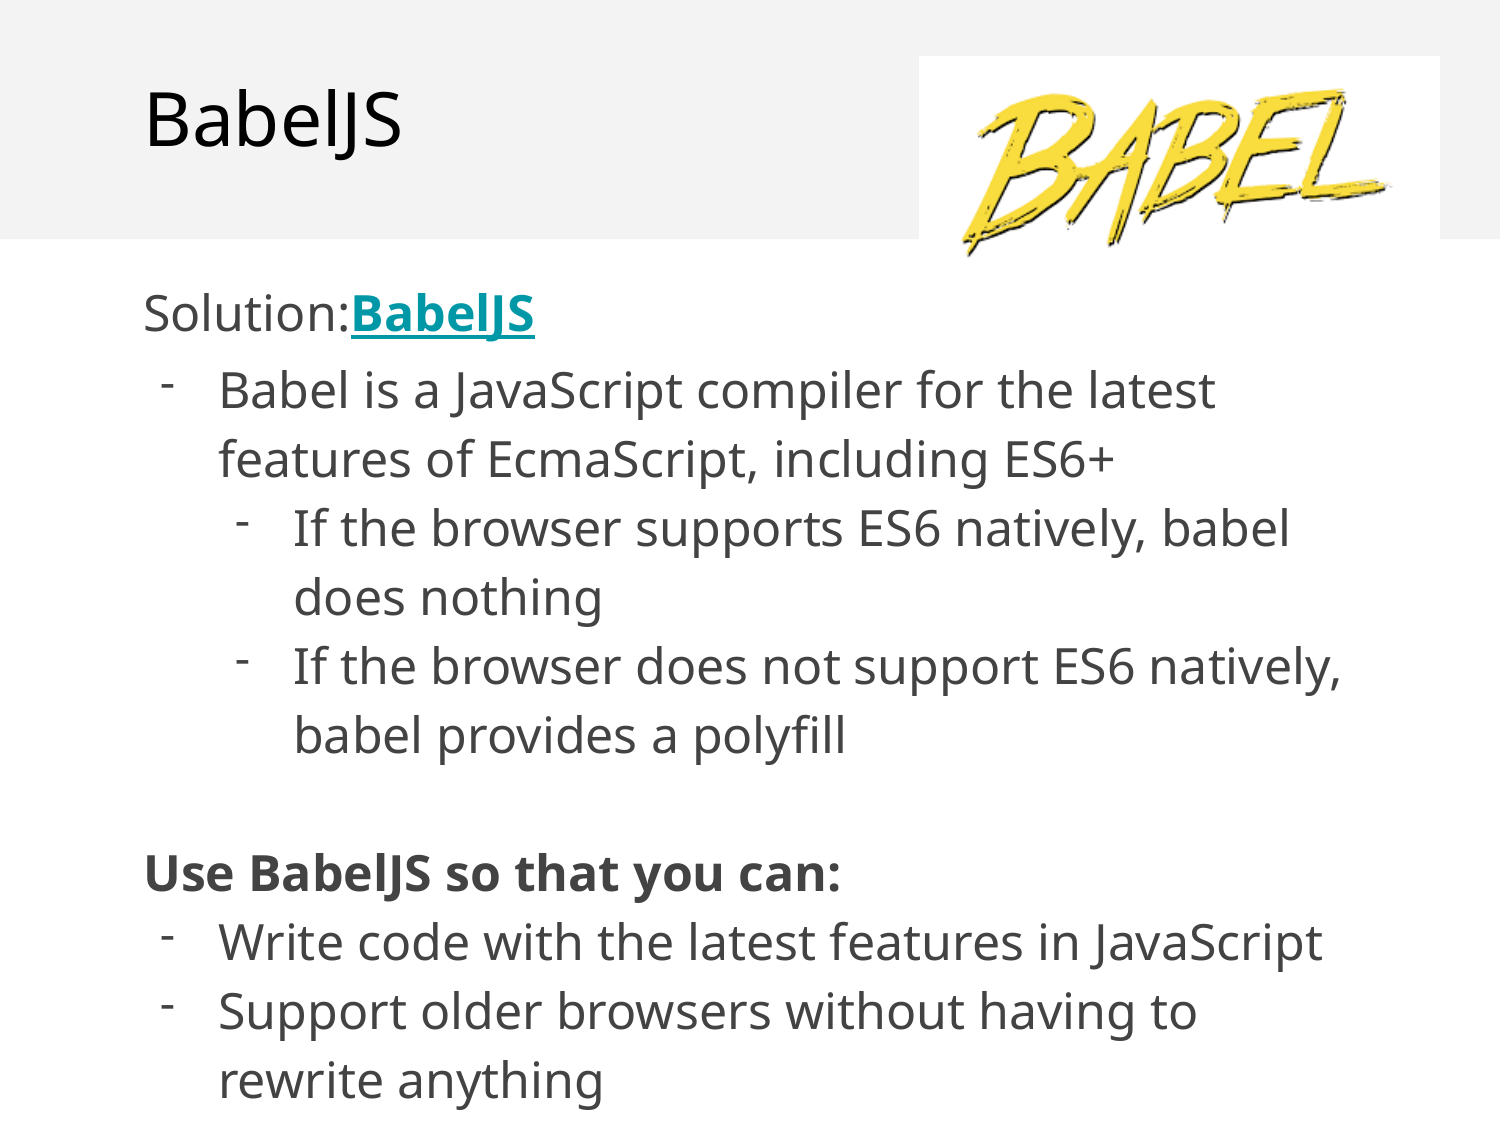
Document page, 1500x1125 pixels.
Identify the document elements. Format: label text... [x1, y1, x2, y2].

picture [919, 56, 1440, 293]
title BabelJS [128, 56, 919, 183]
list Solution:BabelJS Babel is a JavaScript compiler for the latest features of EcmaScript, including ES6+ If the browser supports ES6 natively, babel does nothing If the browser does not support ES6 natively, babel provides a polyfill Use BabelJS so that you can: Write code with the latest features in JavaScript Support older browsers without having to rewrite anything [128, 255, 1372, 1004]
